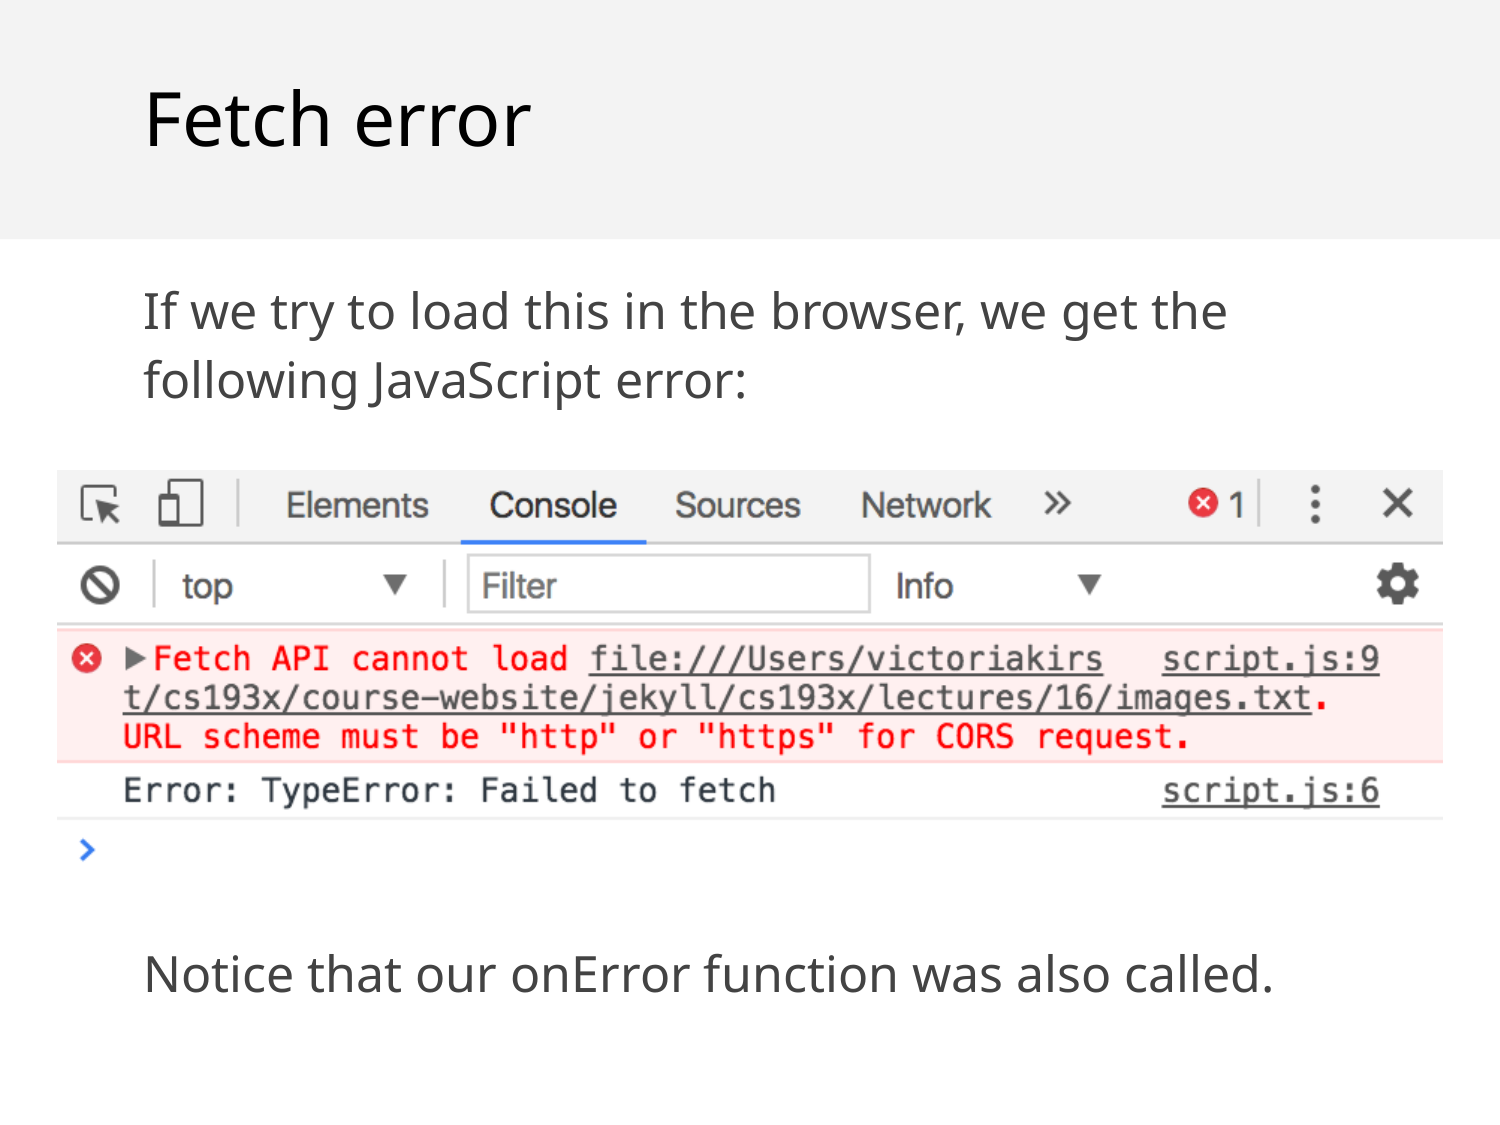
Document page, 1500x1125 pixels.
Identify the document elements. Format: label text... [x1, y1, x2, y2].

list If we try to load this in the browser, we get the following JavaScript error: [128, 255, 1372, 460]
list Notice that our onError function was also called. [128, 918, 1372, 1123]
title Fetch error [128, 56, 1372, 183]
picture [57, 470, 1443, 898]
